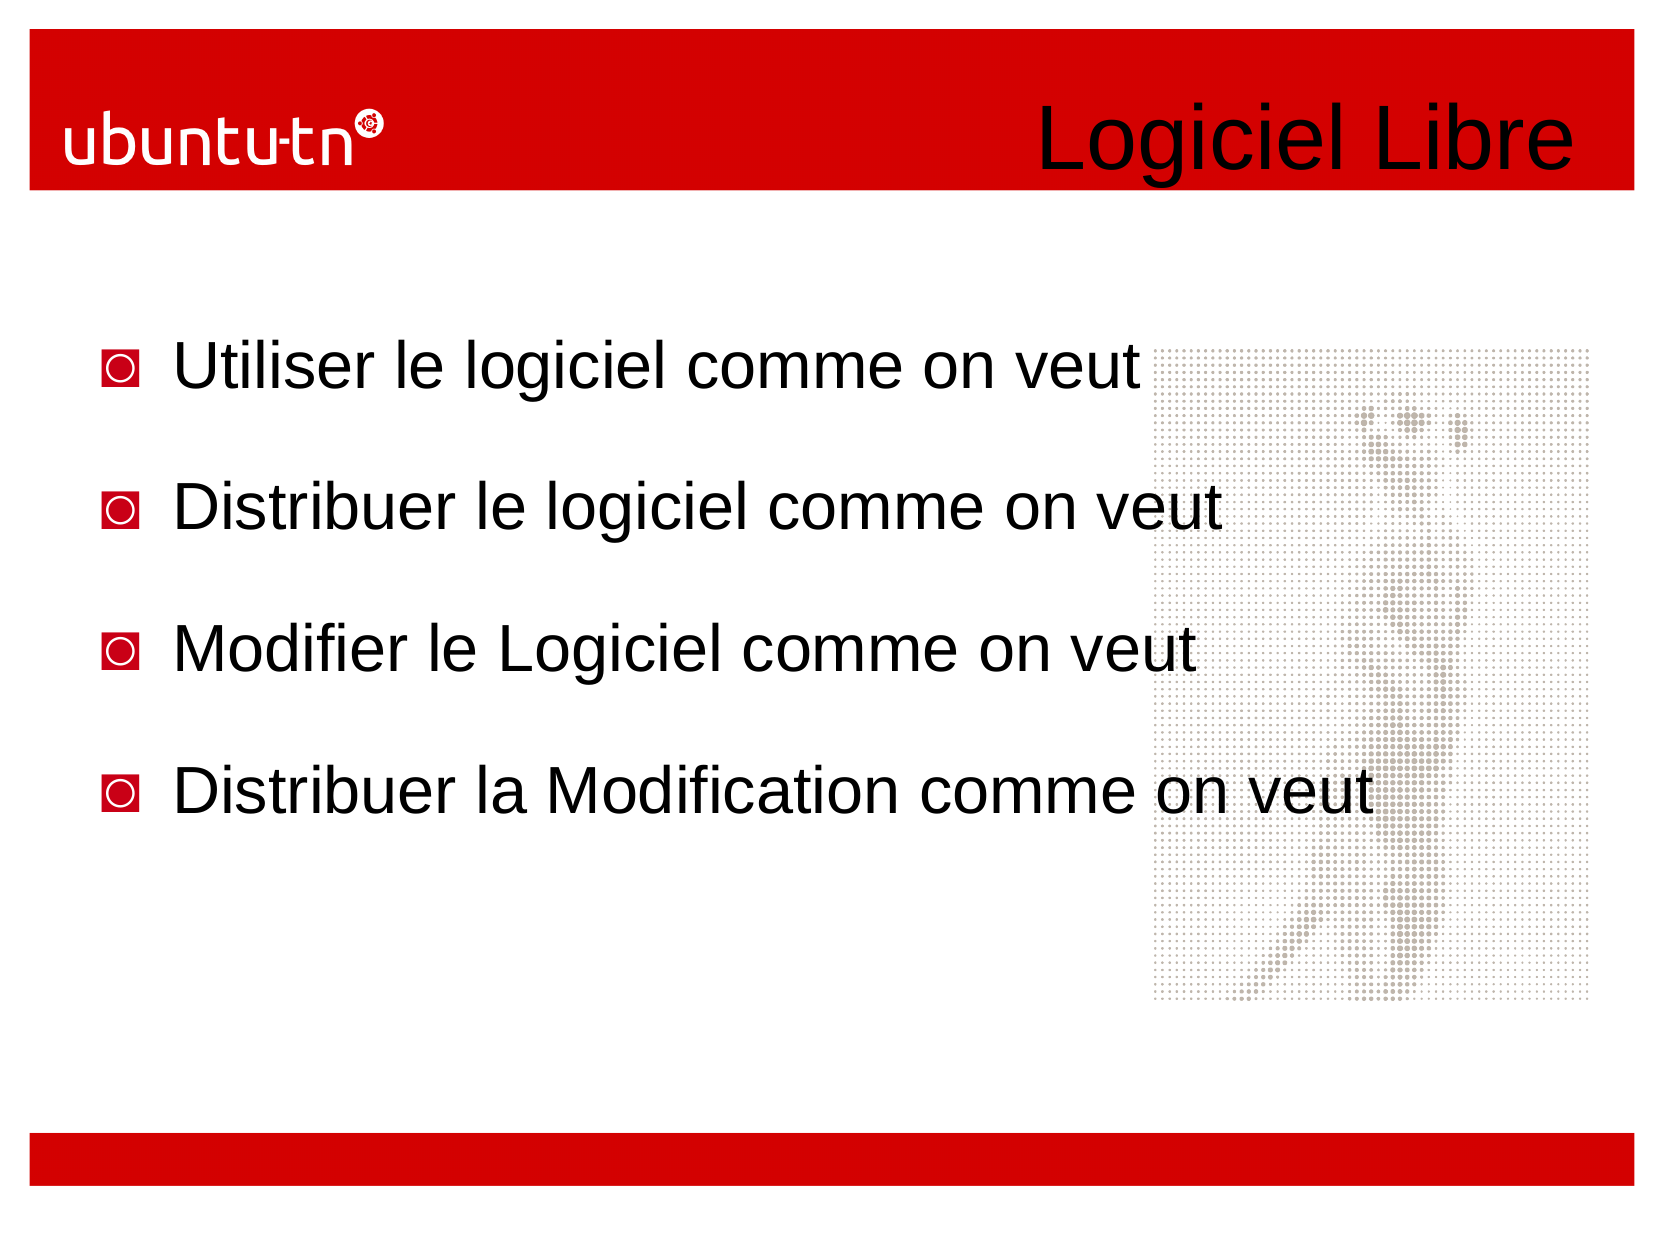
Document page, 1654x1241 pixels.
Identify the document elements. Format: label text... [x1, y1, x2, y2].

list Utiliser le logiciel comme on veut Distribuer le logiciel comme on veut Modifier le Logiciel comme on veut Distribuer la Modification comme on veut [82, 290, 1571, 1109]
picture [29, 29, 1635, 1241]
title Logiciel Libre [88, 41, 1577, 234]
